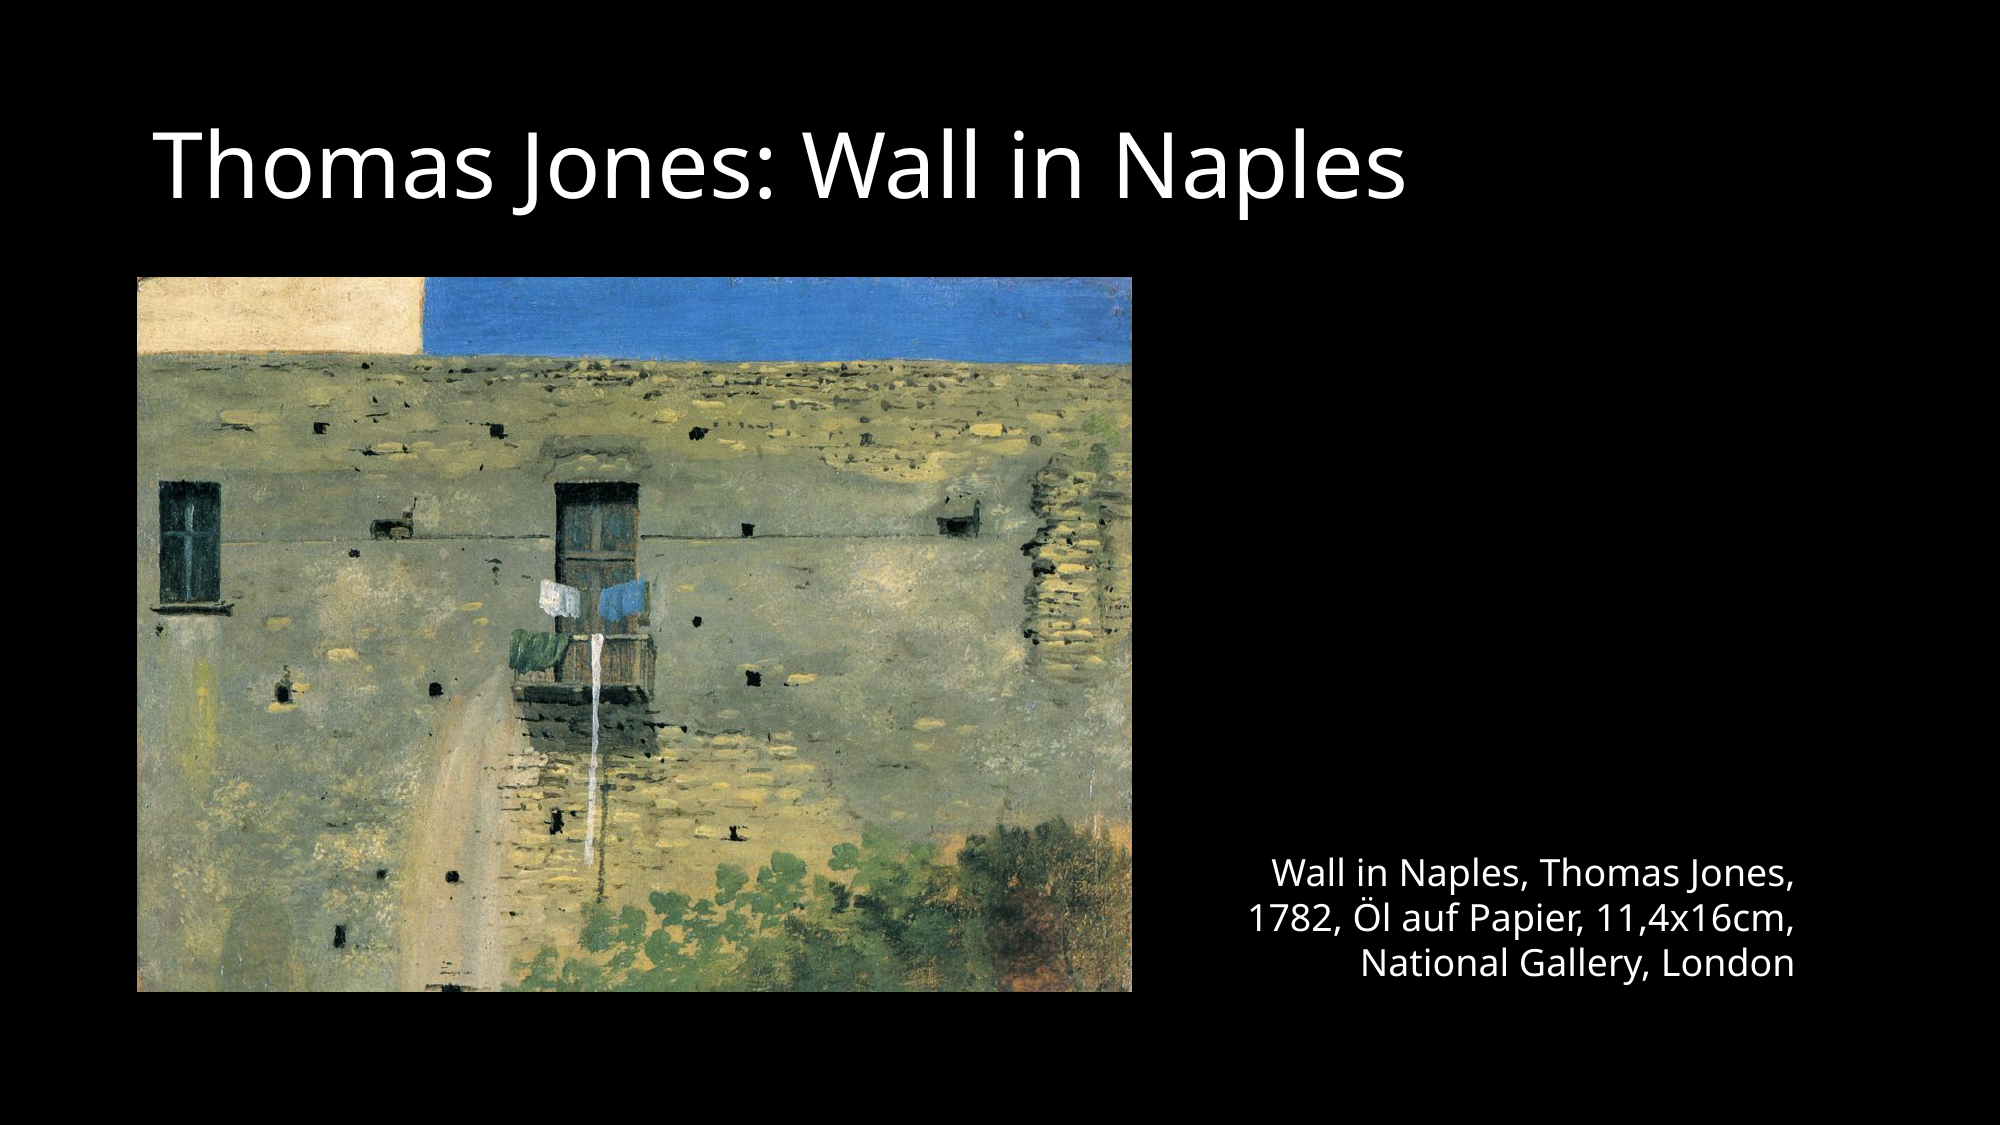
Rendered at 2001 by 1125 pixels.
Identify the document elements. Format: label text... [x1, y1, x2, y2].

text_box Wall in Naples, Thomas Jones, 1782, Öl auf Papier, 11,4x16cm, National Gallery, London [1232, 839, 1825, 992]
title Thomas Jones: Wall in Naples [137, 59, 1863, 278]
picture [137, 277, 1132, 992]
